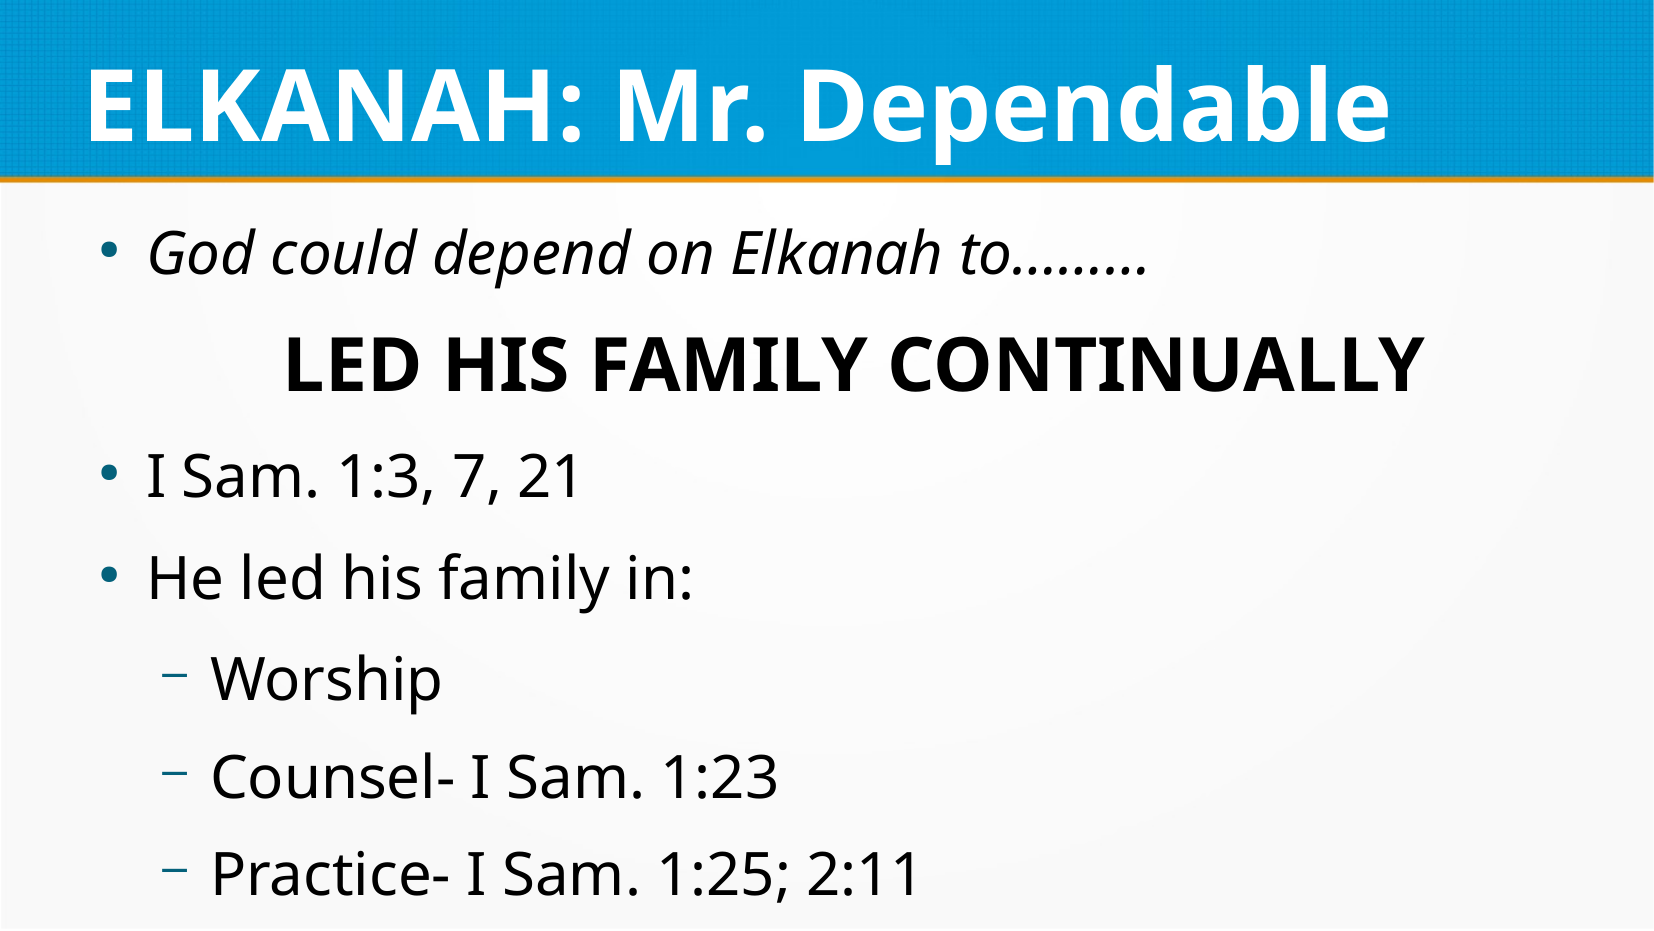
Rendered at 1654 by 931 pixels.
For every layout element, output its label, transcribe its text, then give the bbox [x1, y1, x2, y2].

title ELKANAH: Mr. Dependable [82, 14, 1571, 171]
picture [0, 175, 1654, 931]
list God could depend on Elkanah to……… LED HIS FAMILY CONTINUALLY I Sam. 1:3, 7, 21 He led his family in: Worship Counsel- I Sam. 1:23 Practice- I Sam. 1:25; 2:11 [82, 210, 1563, 916]
